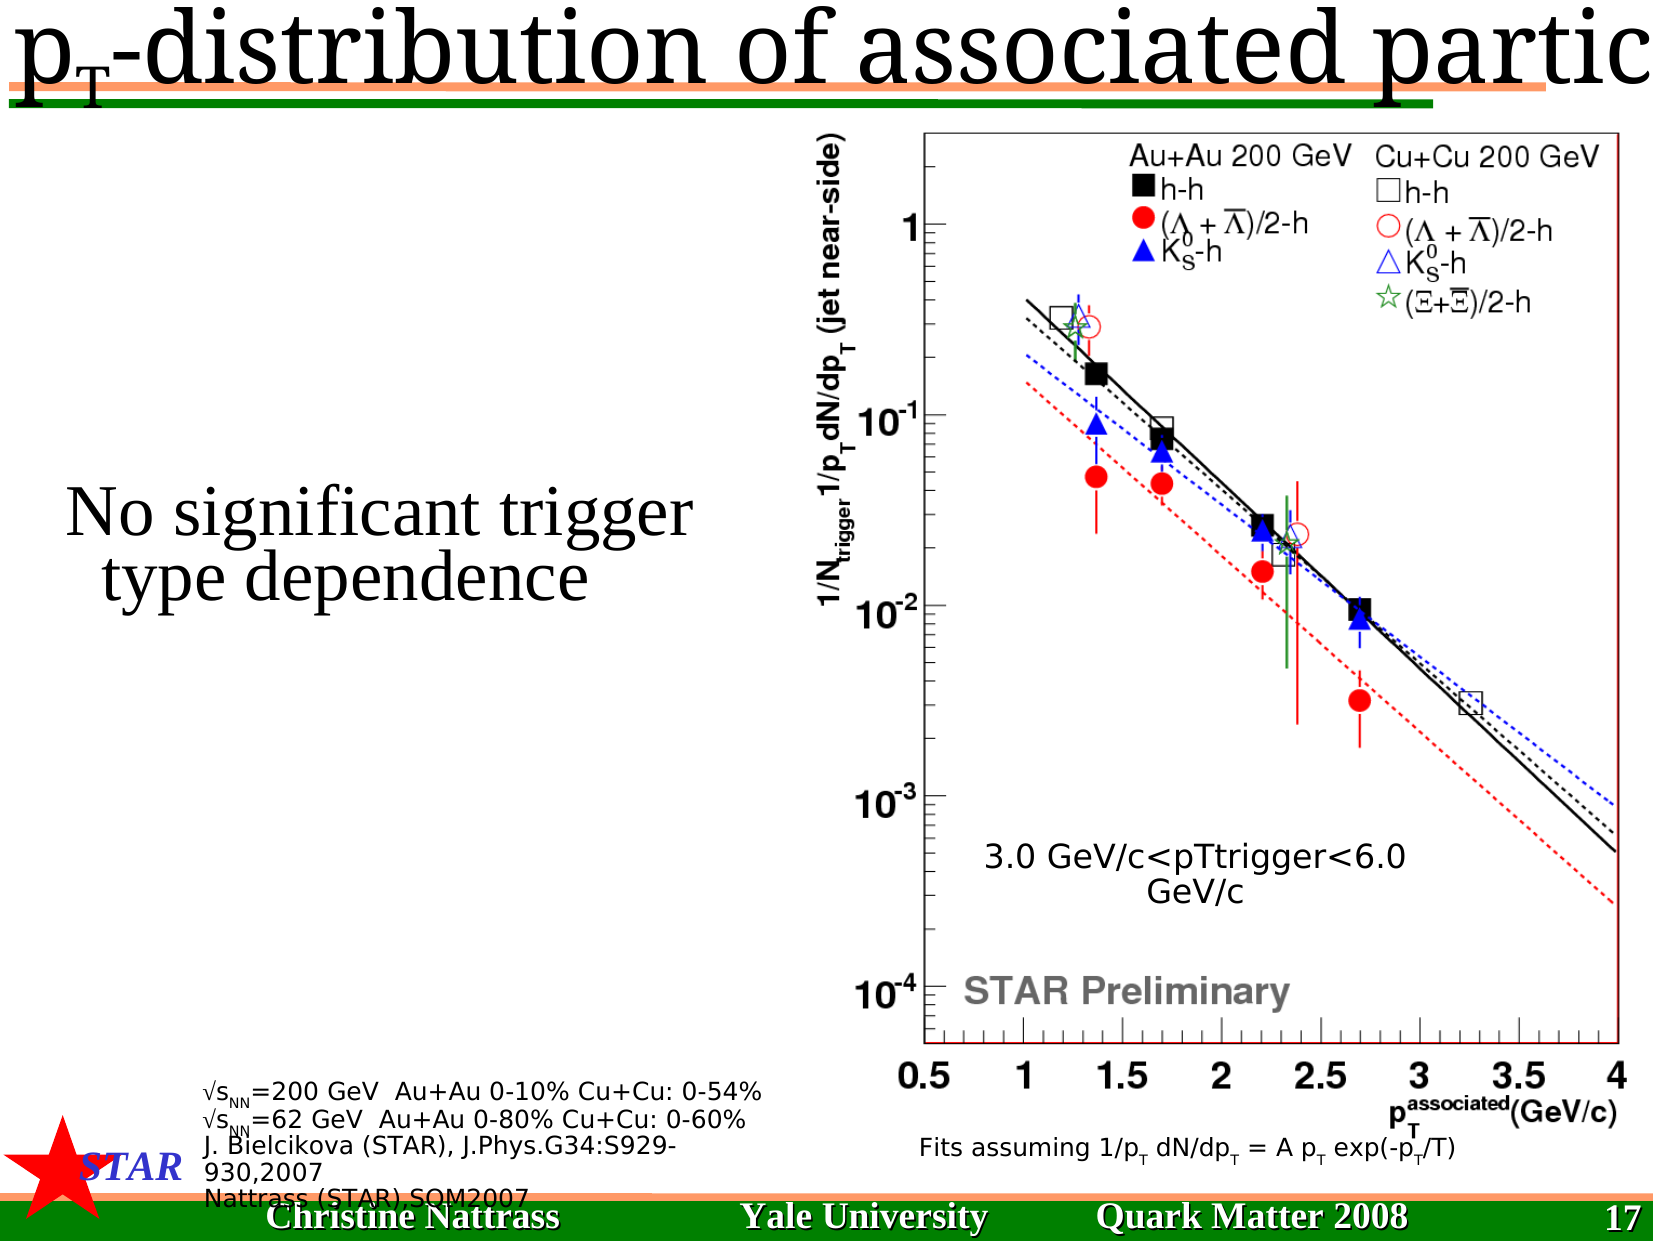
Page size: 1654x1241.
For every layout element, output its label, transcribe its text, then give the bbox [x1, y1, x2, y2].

text_box 3.0 GeV/c<pTtrigger<6.0 GeV/c [926, 832, 1465, 919]
text_box pT-distribution of associated particles [0, 0, 1654, 132]
text_box √sNN=200 GeV Au+Au 0-10% Cu+Cu: 0-54% √sNN=62 GeV Au+Au 0-80% Cu+Cu: 0-60% [187, 1070, 904, 1158]
text_box J. Bielcikova (STAR), J.Phys.G34:S929-930,2007 Nattrass (STAR),SQM2007 [189, 1158, 801, 1208]
text_box Fits assuming 1/pT dN/dpT = A pT exp(-pT/T)‏ [904, 1126, 1542, 1241]
picture [810, 124, 1627, 1146]
text_box No significant trigger type dependence [31, 483, 782, 655]
